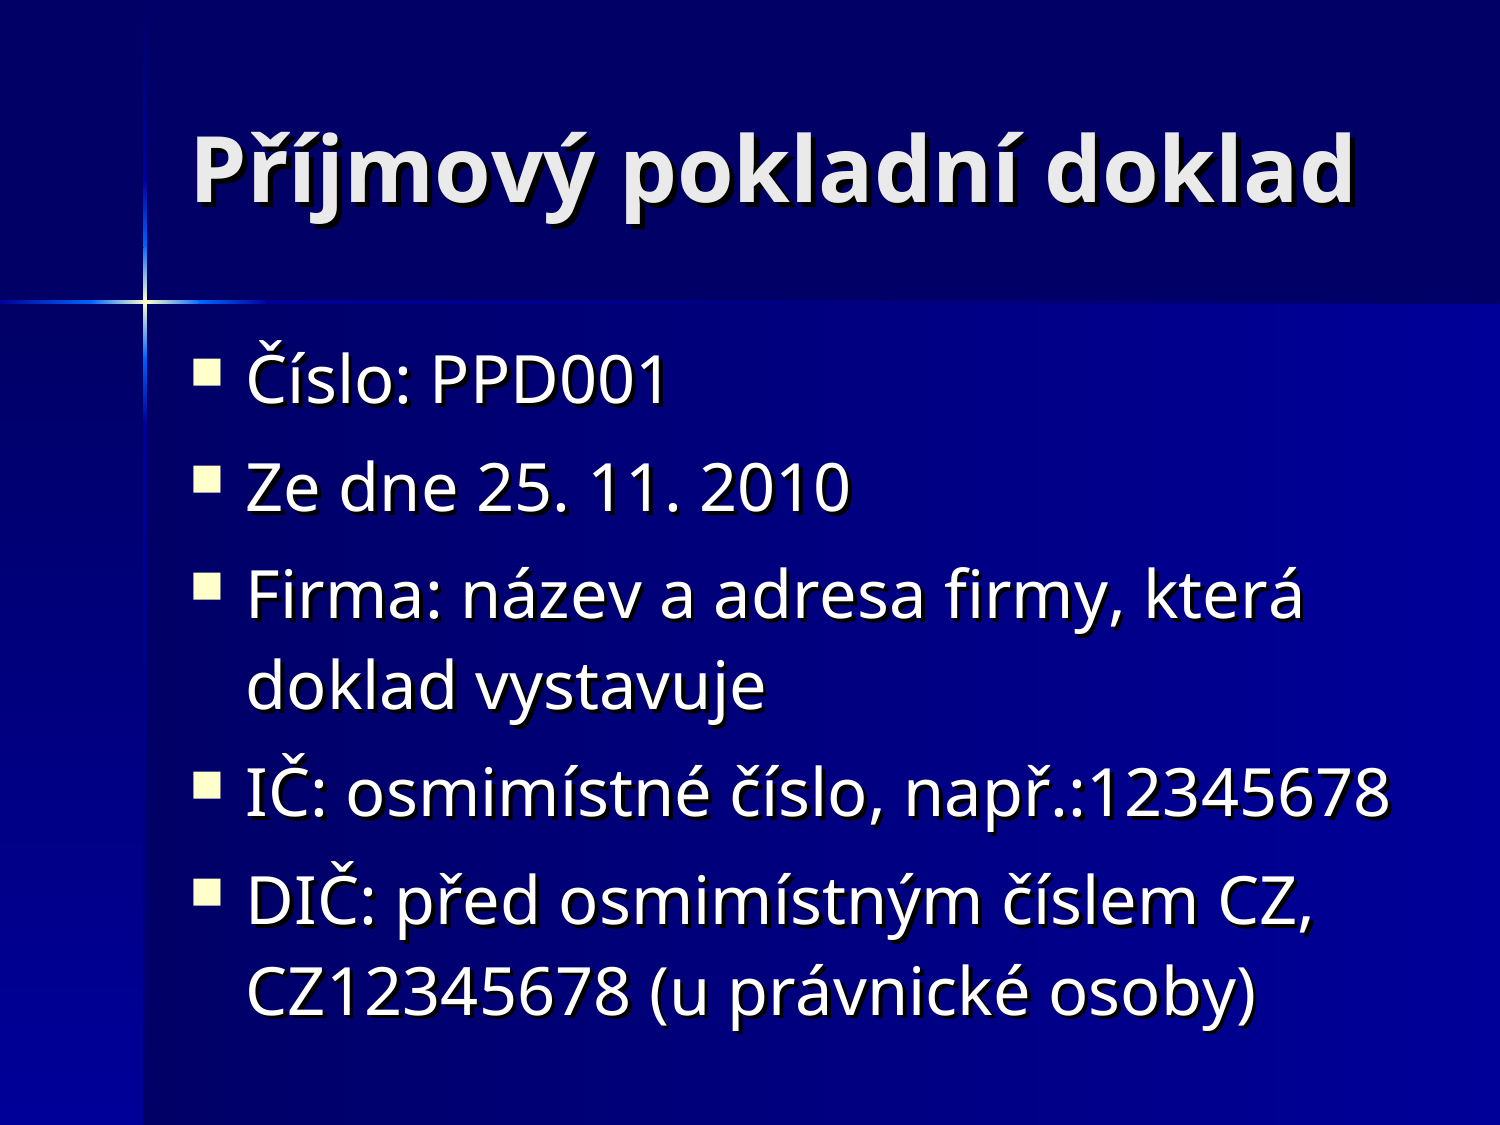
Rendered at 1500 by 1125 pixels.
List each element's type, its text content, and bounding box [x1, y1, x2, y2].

list Číslo: PPD001 Ze dne 25. 11. 2010 Firma: název a adresa firmy, která doklad vystavuje IČ: osmimístné číslo, např.:12345678 DIČ: před osmimístným číslem CZ, CZ12345678 (u právnické osoby) [174, 324, 1413, 1125]
title Příjmový pokladní doklad [174, 49, 1413, 285]
